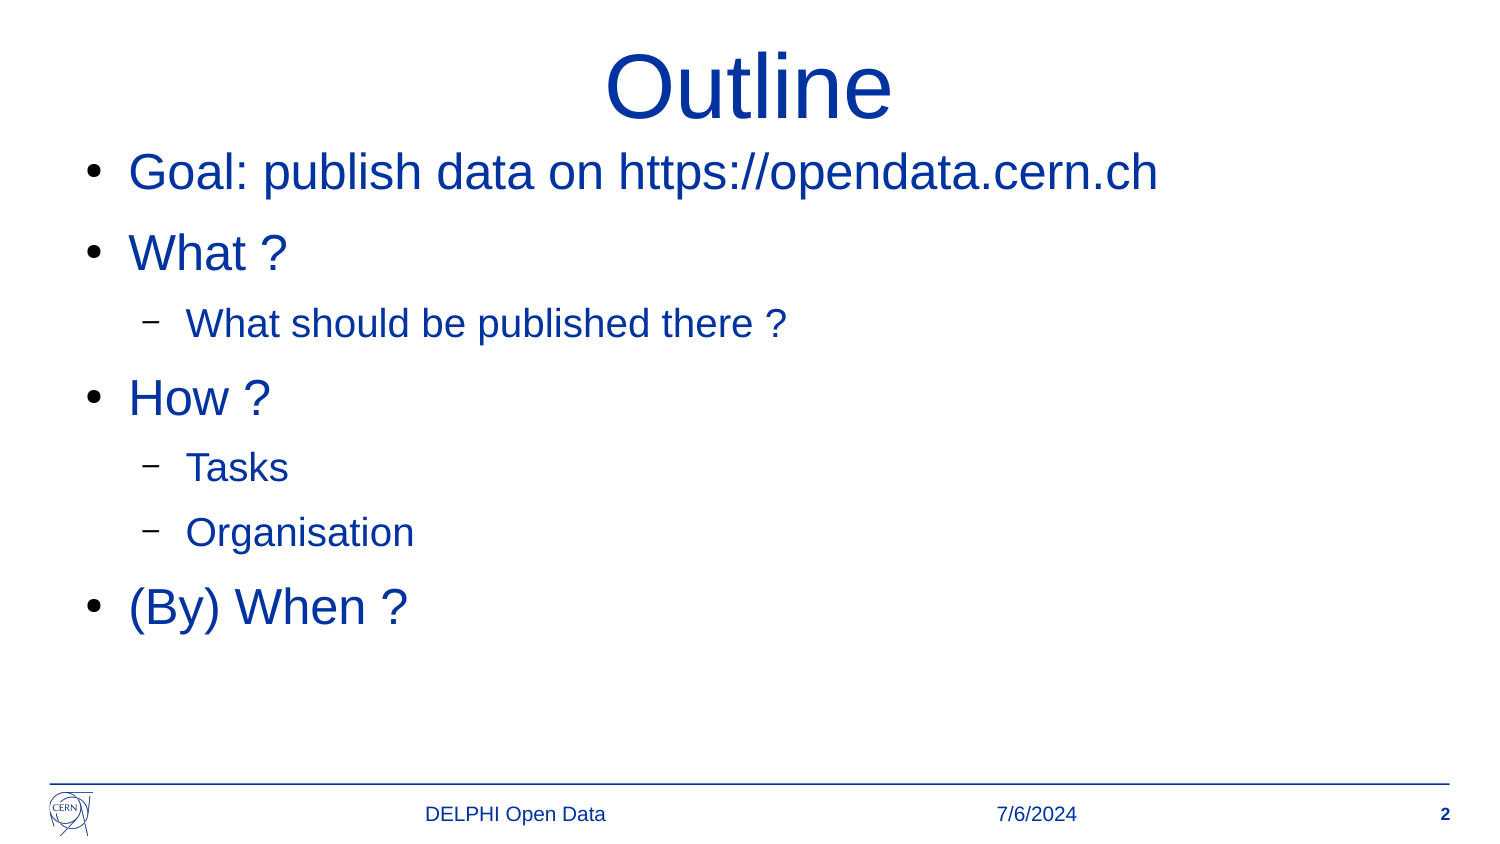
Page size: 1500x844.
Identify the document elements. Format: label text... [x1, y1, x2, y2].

title Outline [75, 28, 1425, 145]
list Goal: publish data on https://opendata.cern.ch What ? What should be published there ? How ? Tasks Organisation (By) When ? [70, 144, 1421, 697]
